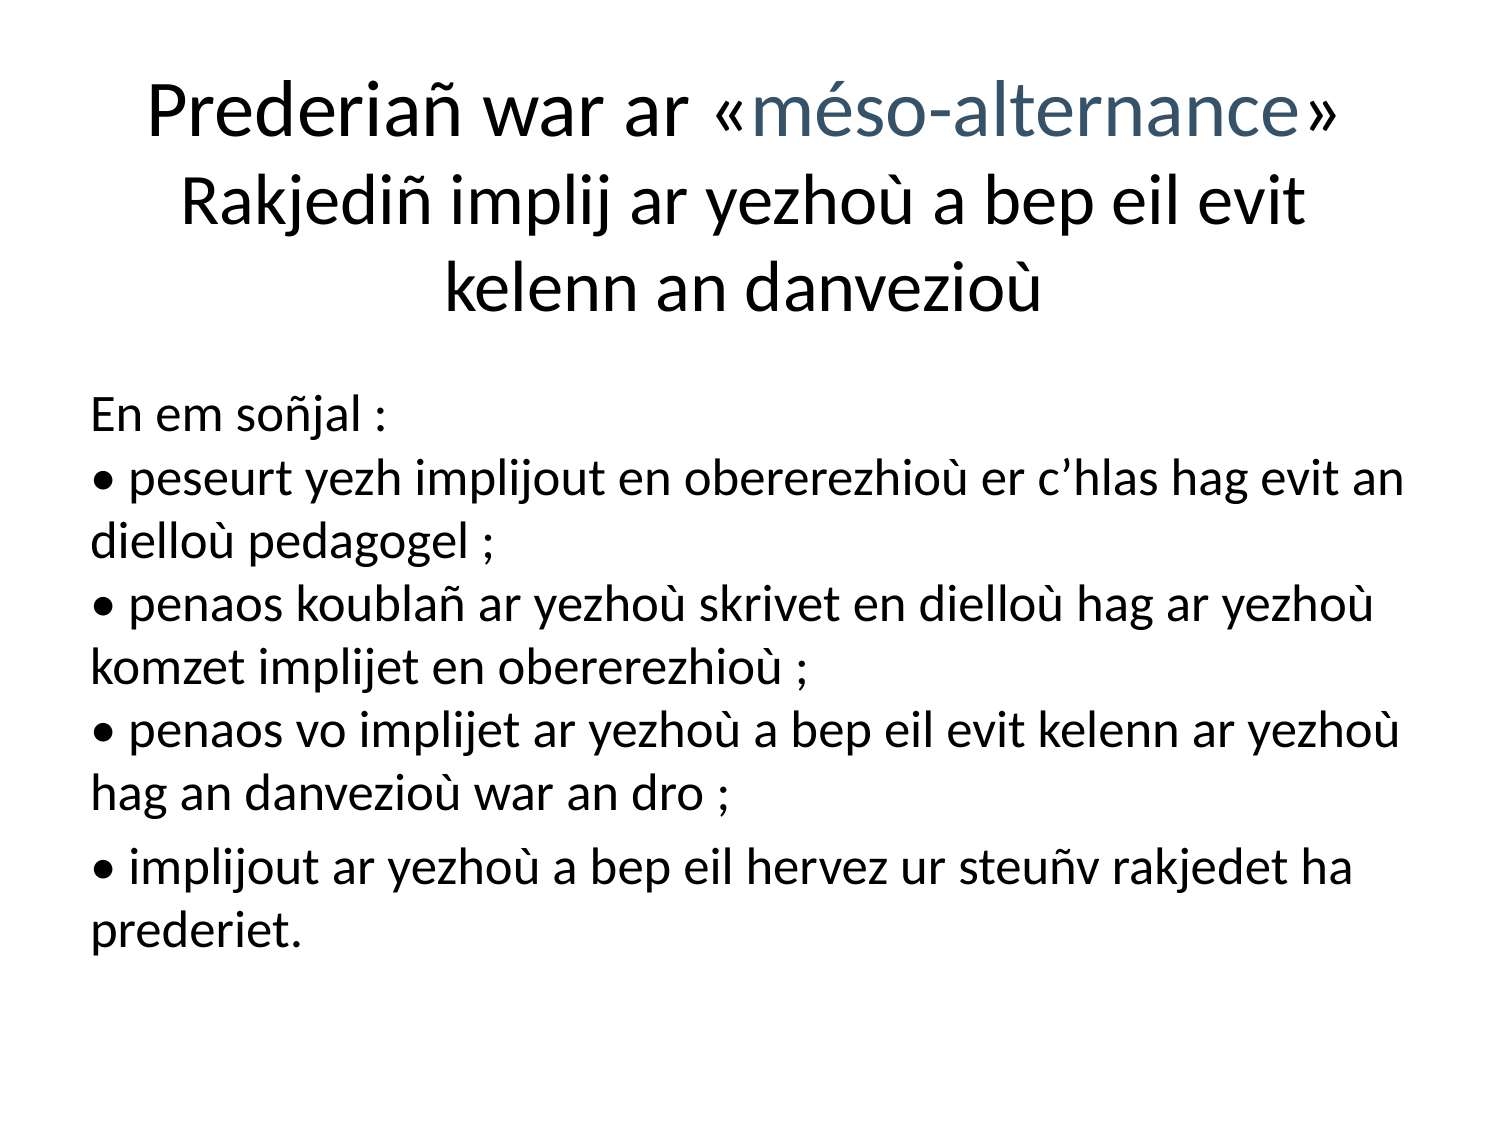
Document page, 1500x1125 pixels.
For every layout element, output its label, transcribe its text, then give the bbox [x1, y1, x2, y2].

list En em soñjal : • peseurt yezh implijout en obererezhioù er c’hlas hag evit an dielloù pedagogel ; • penaos koublañ ar yezhoù skrivet en dielloù hag ar yezhoù komzet implijet en obererezhioù ; • penaos vo implijet ar yezhoù a bep eil evit kelenn ar yezhoù hag an danvezioù war an dro ; • implijout ar yezhoù a bep eil hervez ur steuñv rakjedet ha prederiet. [75, 371, 1425, 1031]
title Prederiañ war ar «méso-alternance» Rakjediñ implij ar yezhoù a bep eil evit kelenn an danvezioù [63, 45, 1425, 337]
